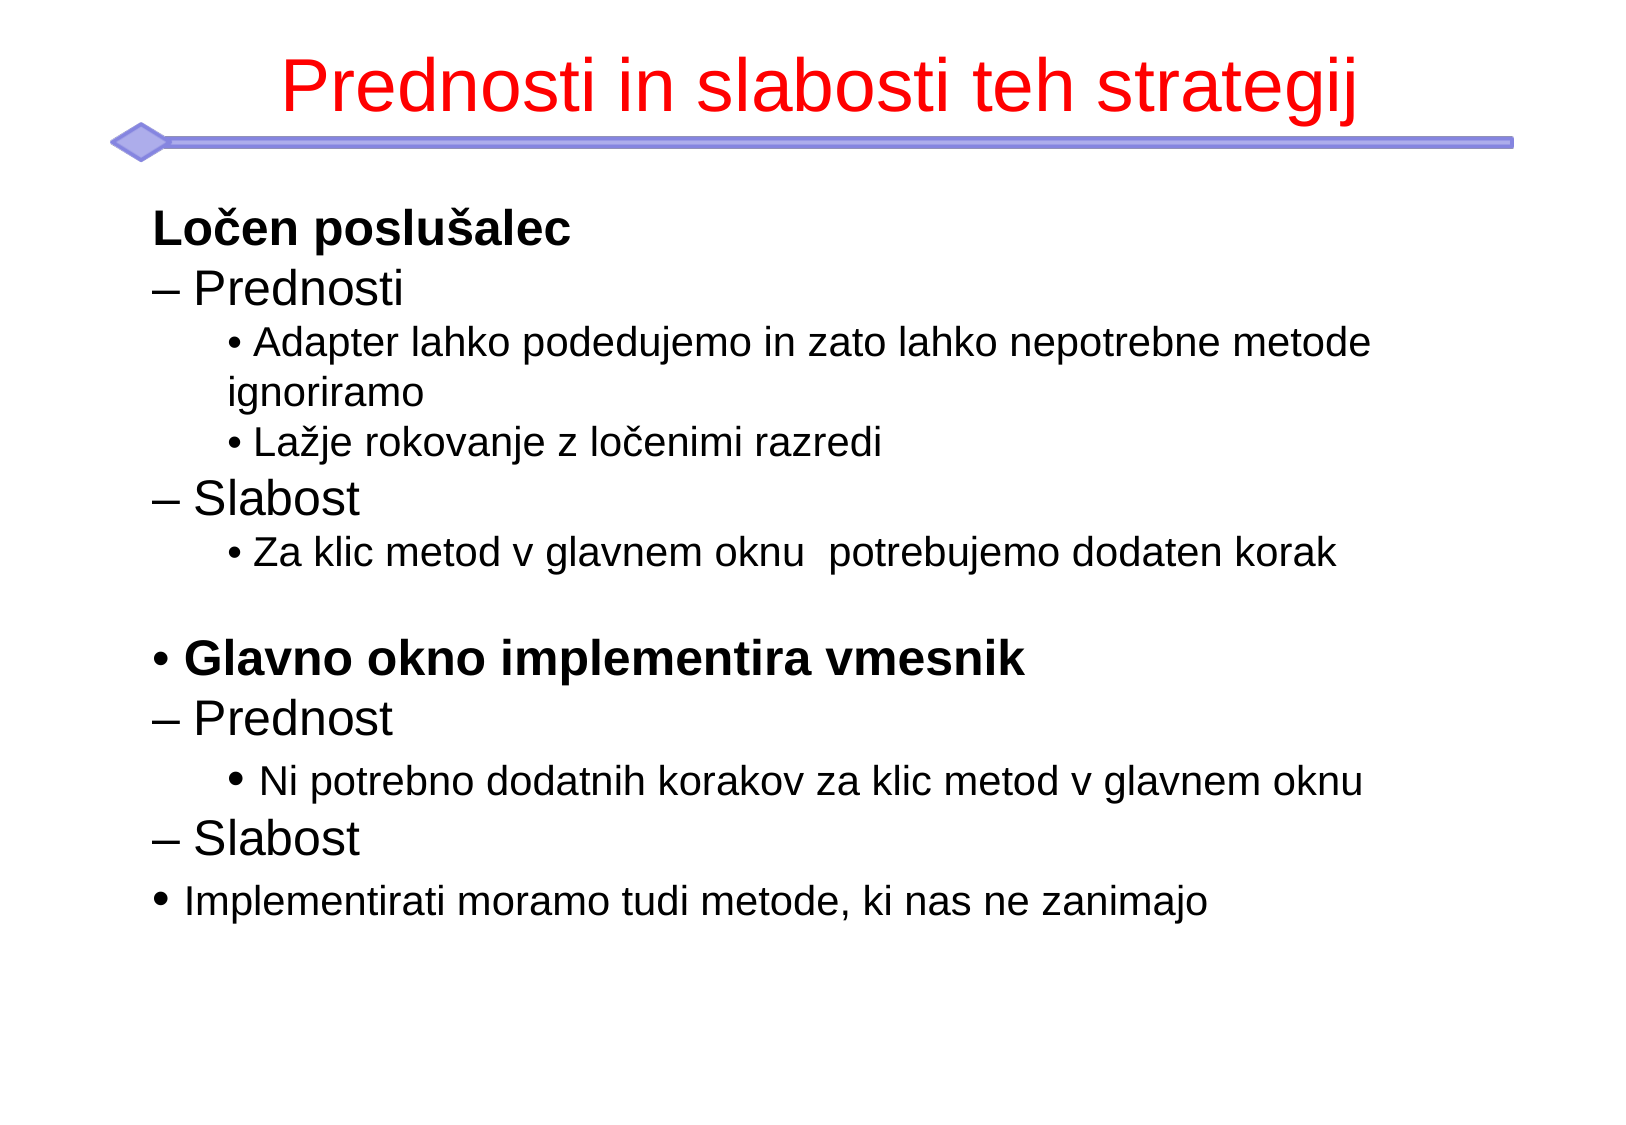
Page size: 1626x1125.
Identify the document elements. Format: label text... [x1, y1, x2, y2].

title Prednosti in slabosti teh strategij [125, 24, 1516, 138]
picture [109, 121, 1515, 163]
text_box Ločen poslušalec – Prednosti • Adapter lahko podedujemo in zato lahko nepotrebne metode ignoriramo • Lažje rokovanje z ločenimi razredi – Slabost • Za klic metod v glavnem oknu potrebujemo dodaten korak • Glavno okno implementira vmesnik – Prednost • Ni potrebno dodatnih korakov za klic metod v glavnem oknu – Slabost • Implementirati moramo tudi metode, ki nas ne zanimajo [137, 187, 1413, 934]
